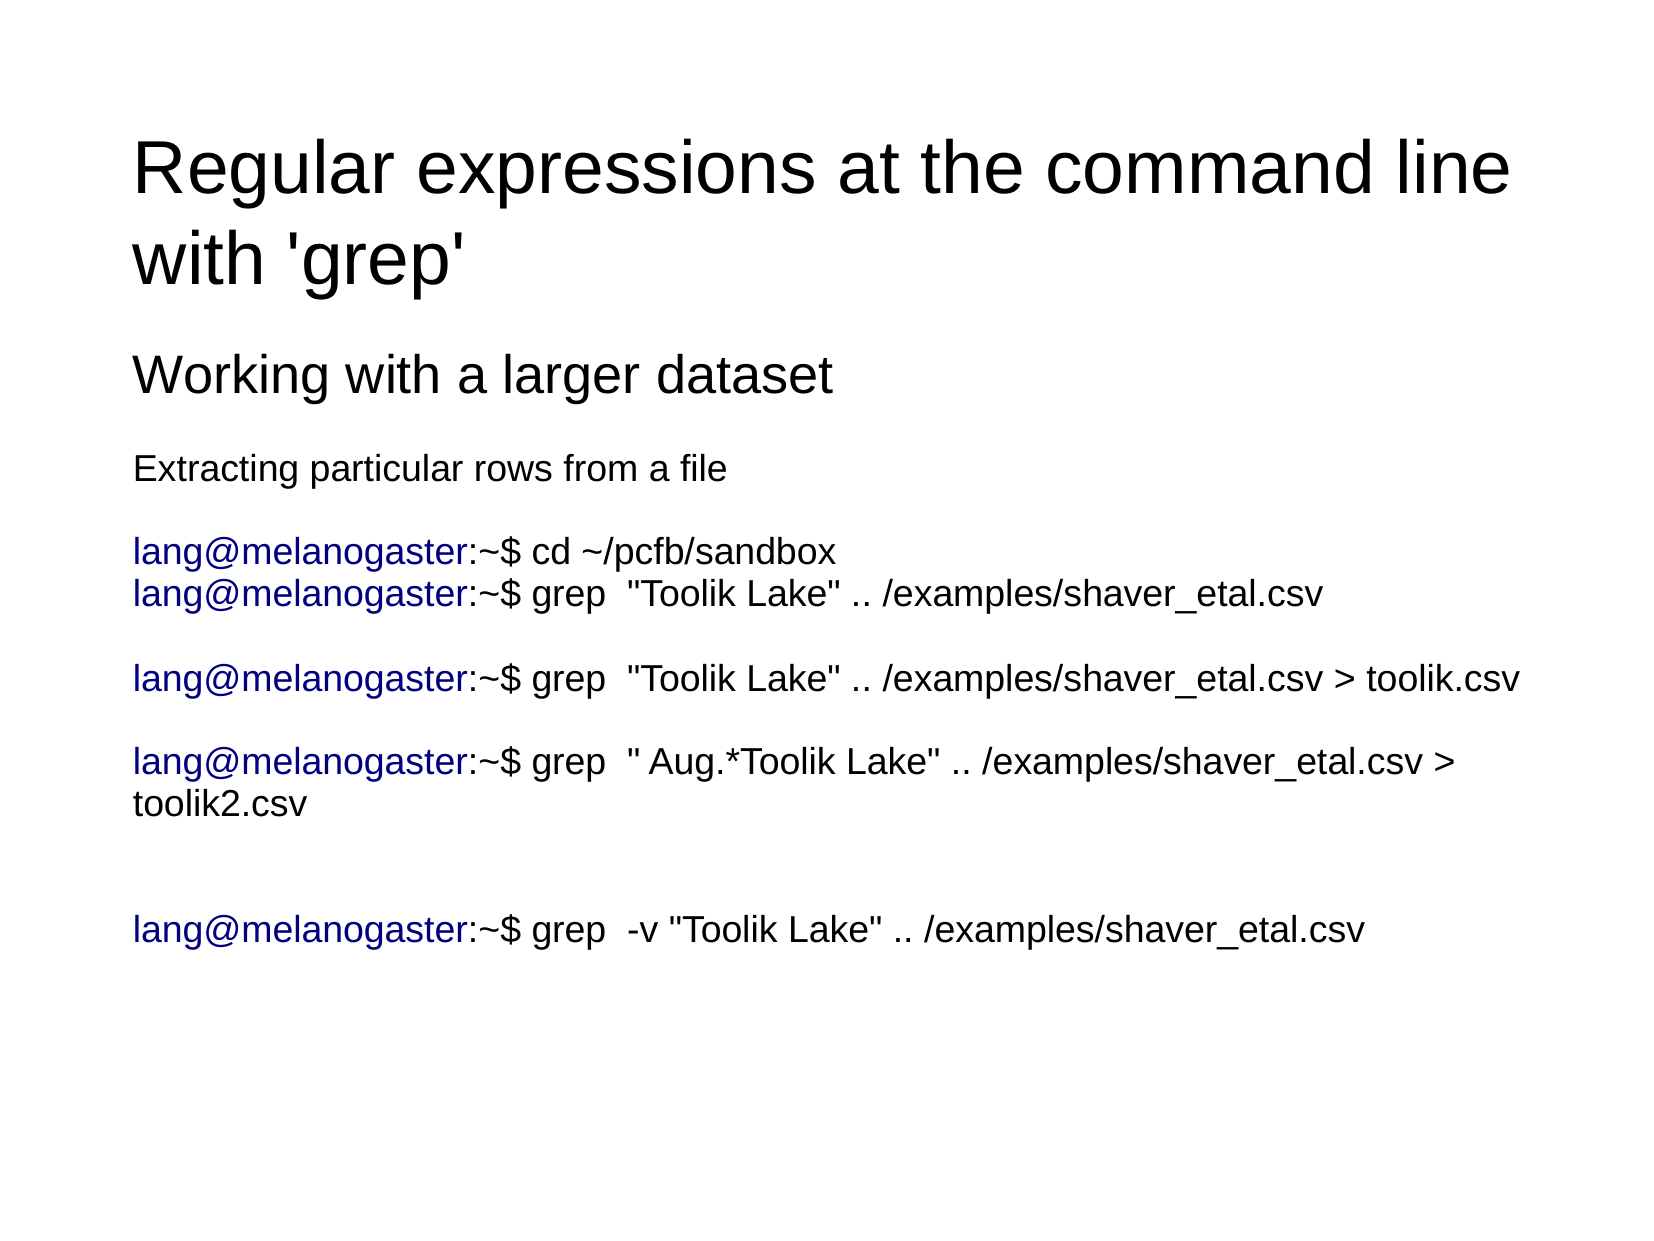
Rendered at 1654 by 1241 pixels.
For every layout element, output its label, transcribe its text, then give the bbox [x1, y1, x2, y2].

text_box Regular expressions at the command line with 'grep' Working with a larger dataset Extracting particular rows from a file lang@melanogaster:~$ cd ~/pcfb/sandbox lang@melanogaster:~$ grep "Toolik Lake" .. /examples/shaver_etal.csv lang@melanogaster:~$ grep "Toolik Lake" .. /examples/shaver_etal.csv > toolik.csv lang@melanogaster:~$ grep " Aug.*Toolik Lake" .. /examples/shaver_etal.csv > toolik2.csv lang@melanogaster:~$ grep -v "Toolik Lake" .. /examples/shaver_etal.csv [118, 118, 1565, 959]
